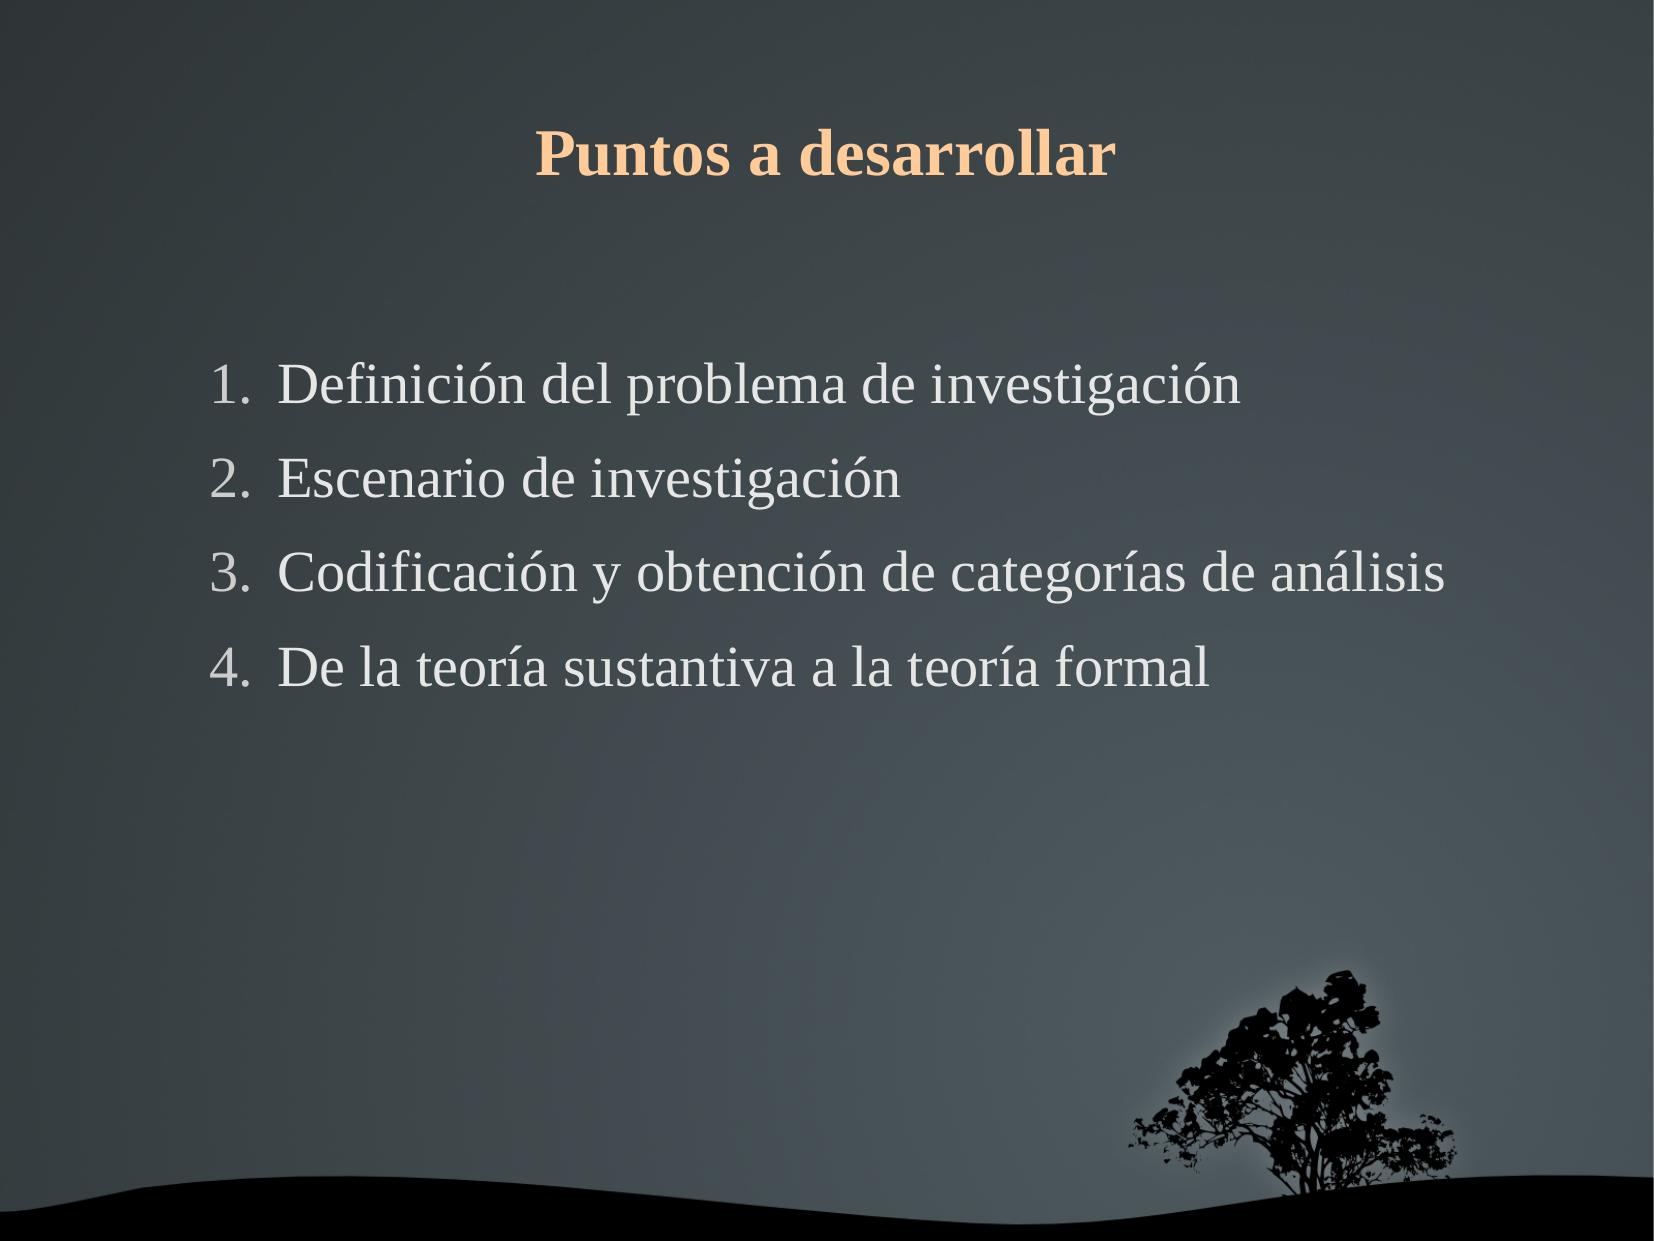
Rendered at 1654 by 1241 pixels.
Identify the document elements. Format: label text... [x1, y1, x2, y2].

title Puntos a desarrollar [82, 49, 1571, 257]
list Definición del problema de investigación Escenario de investigación Codificación y obtención de categorías de análisis De la teoría sustantiva a la teoría formal [174, 351, 1480, 889]
picture [0, 0, 1654, 1241]
